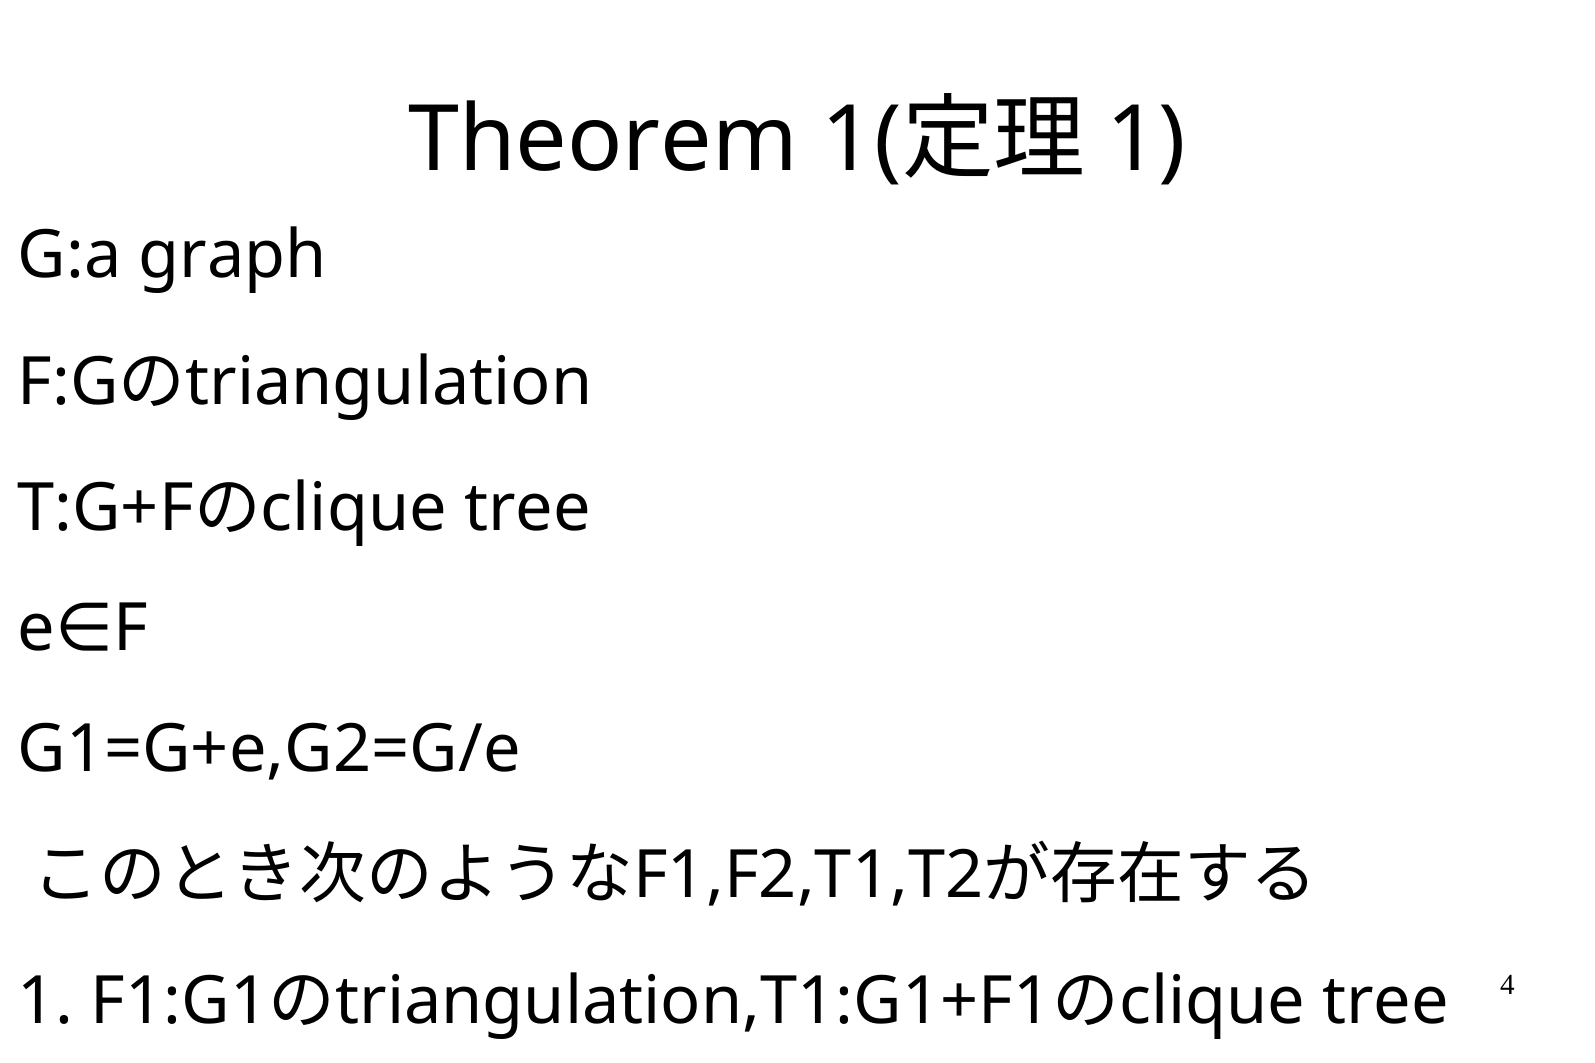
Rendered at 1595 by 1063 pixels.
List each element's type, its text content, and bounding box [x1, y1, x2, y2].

list G:a graph F:Gのtriangulation T:G+Fのclique tree e∈F G1=G+e,G2=G/e このとき次のようなF1,F2,T1,T2が存在する 1. F1:G1のtriangulation,T1:G1+F1のclique tree 2. F2:G2のtriangulation,T2:G2+F2のclique tree [0, 206, 1595, 1004]
title Theorem 1(定理 1) [79, 42, 1515, 206]
